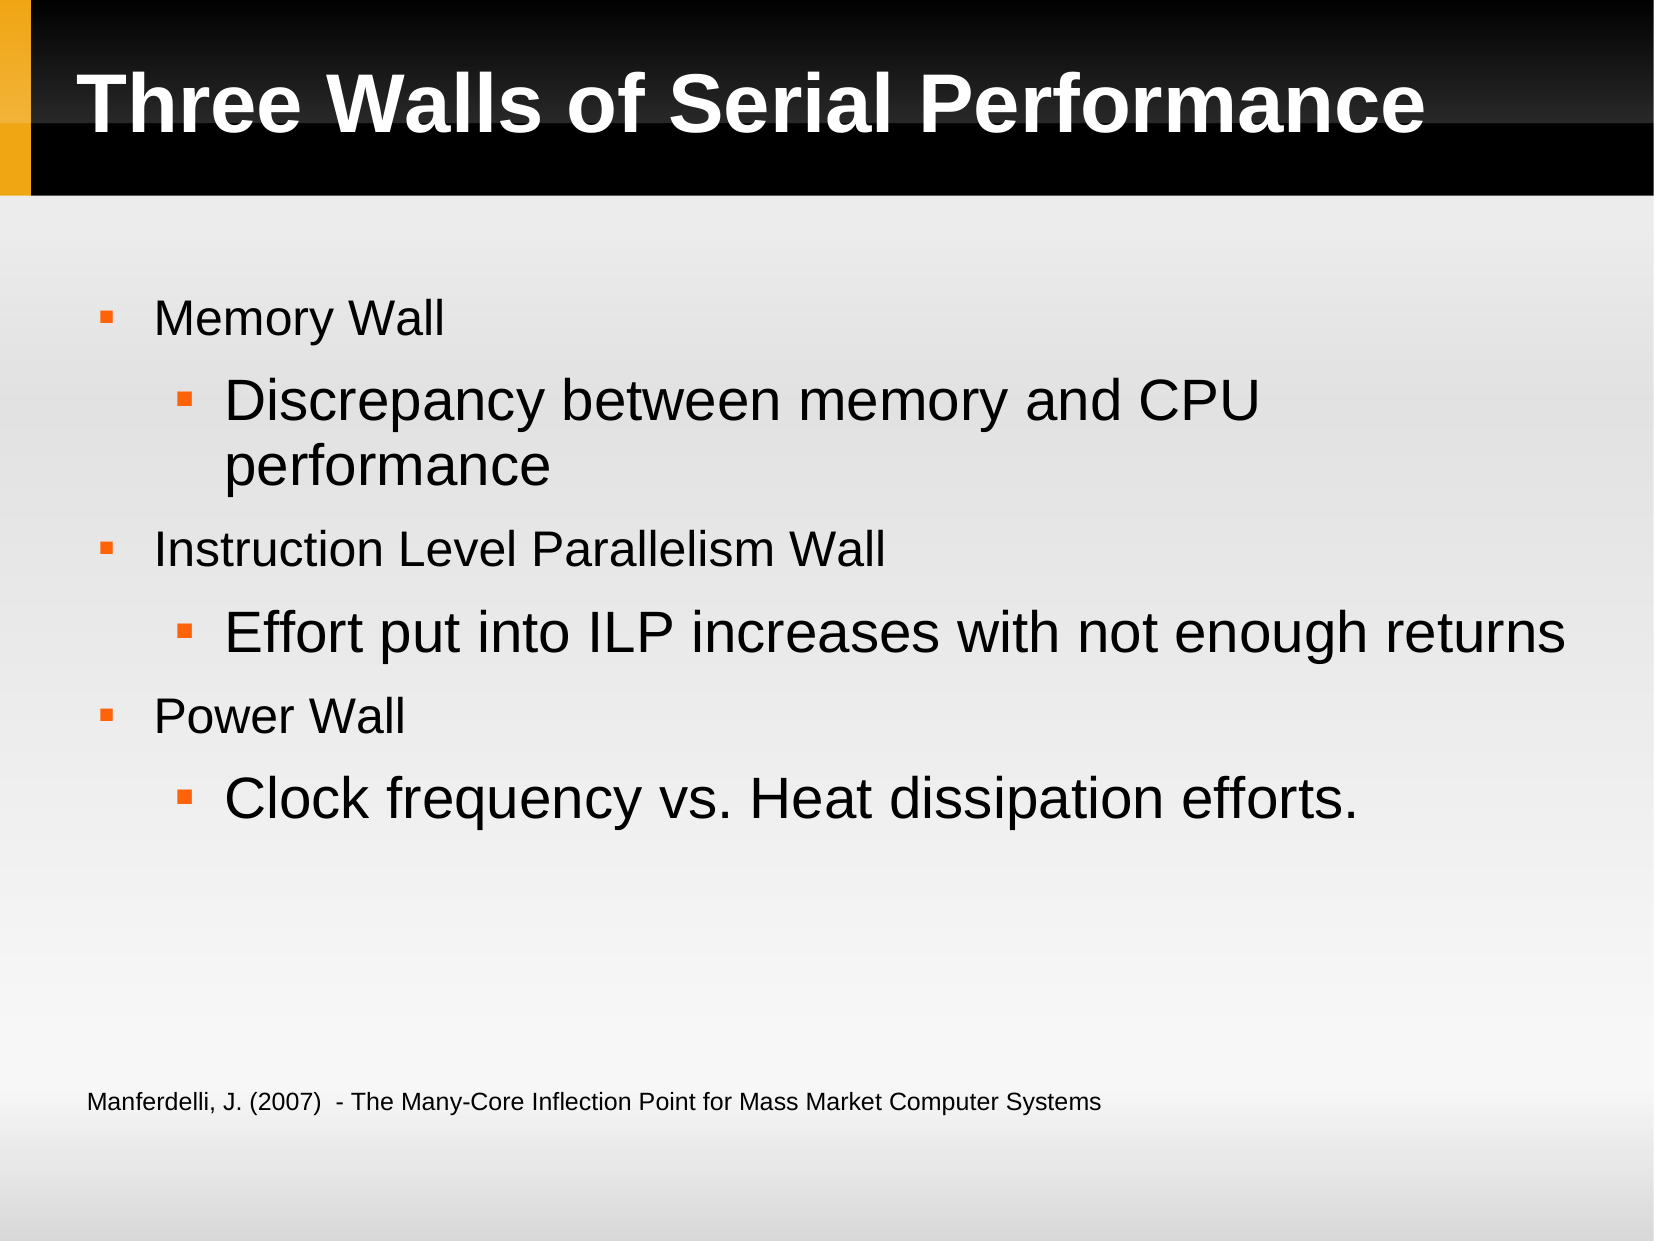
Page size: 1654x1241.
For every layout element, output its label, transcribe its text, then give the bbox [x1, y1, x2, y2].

list Memory Wall Discrepancy between memory and CPU performance Instruction Level Parallelism Wall Effort put into ILP increases with not enough returns Power Wall Clock frequency vs. Heat dissipation efforts. [82, 290, 1571, 976]
list Manferdelli, J. (2007) - The Many-Core Inflection Point for Mass Market Computer Systems [86, 1087, 1576, 1163]
picture [0, 0, 1654, 1241]
title Three Walls of Serial Performance [76, 0, 1565, 208]
